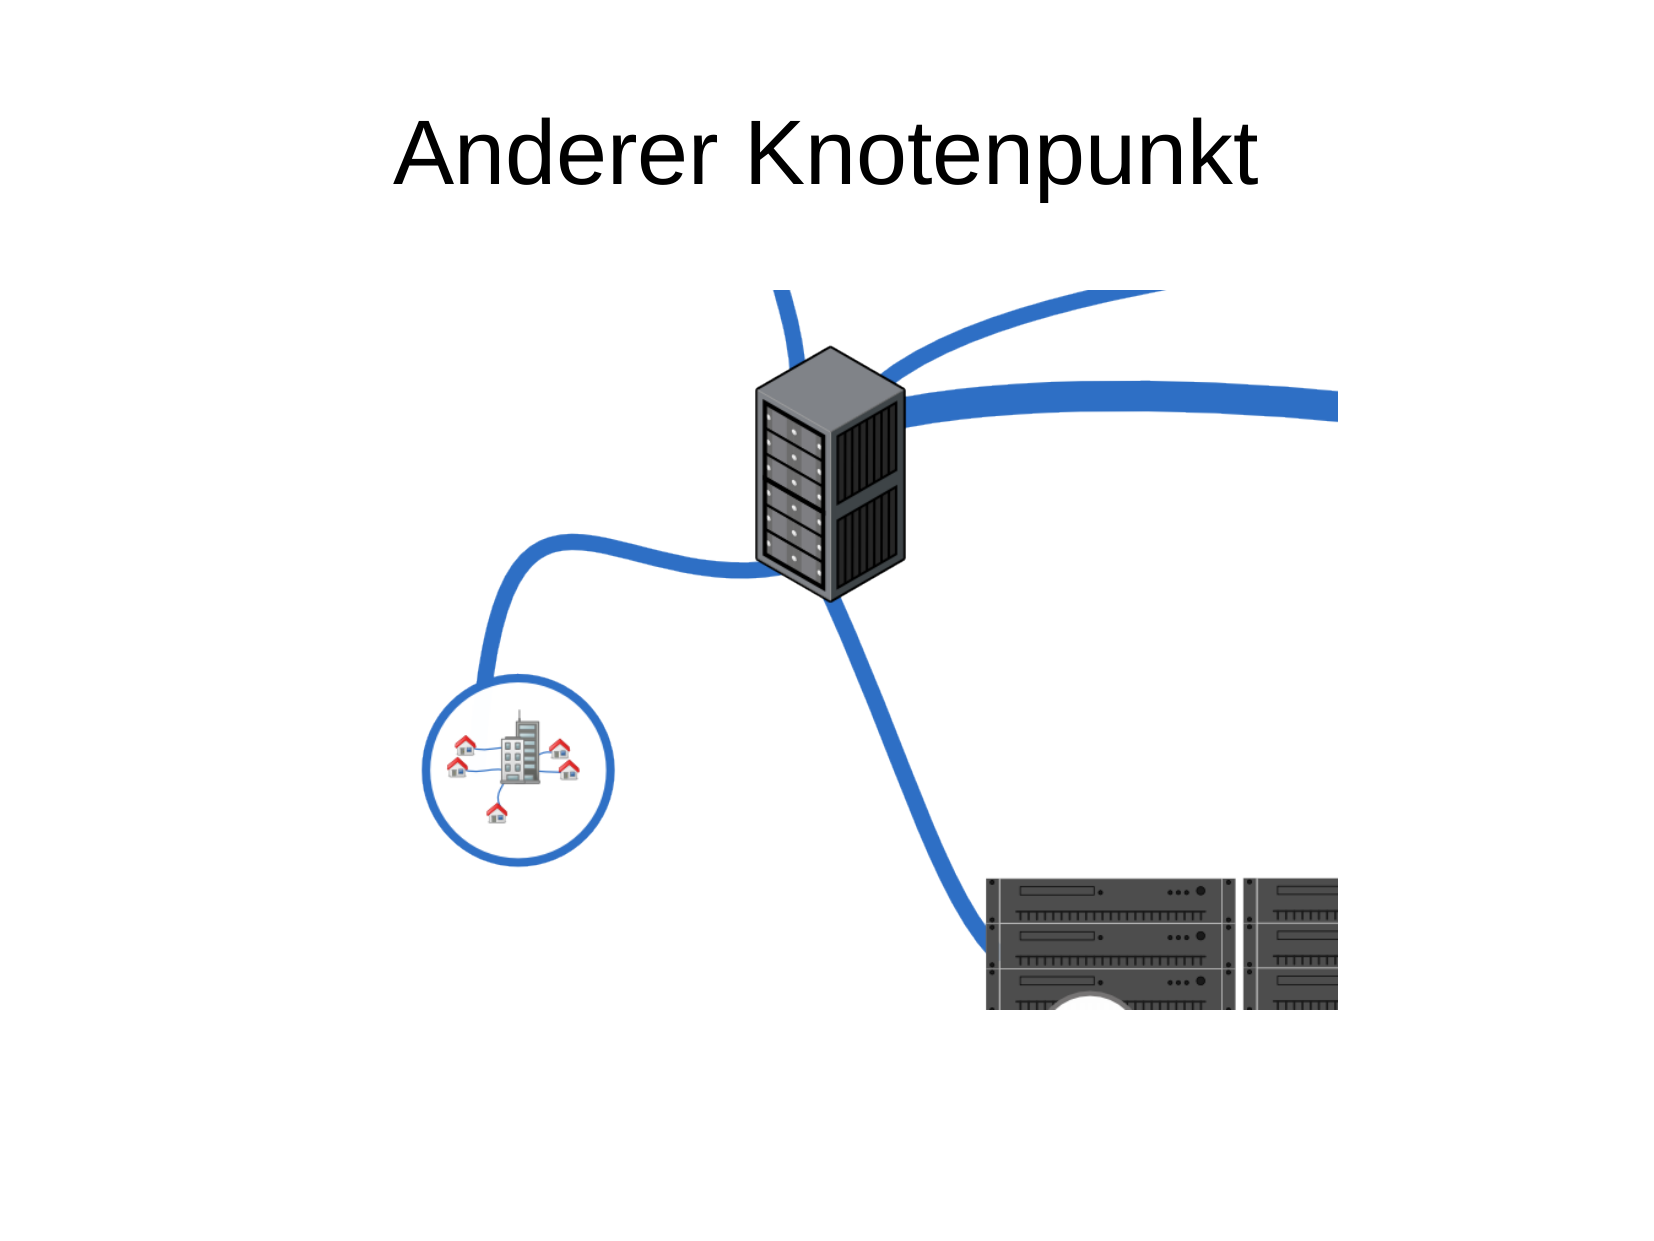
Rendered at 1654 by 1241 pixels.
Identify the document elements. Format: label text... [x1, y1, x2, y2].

picture [316, 290, 1338, 1010]
title Anderer Knotenpunkt [82, 49, 1571, 257]
